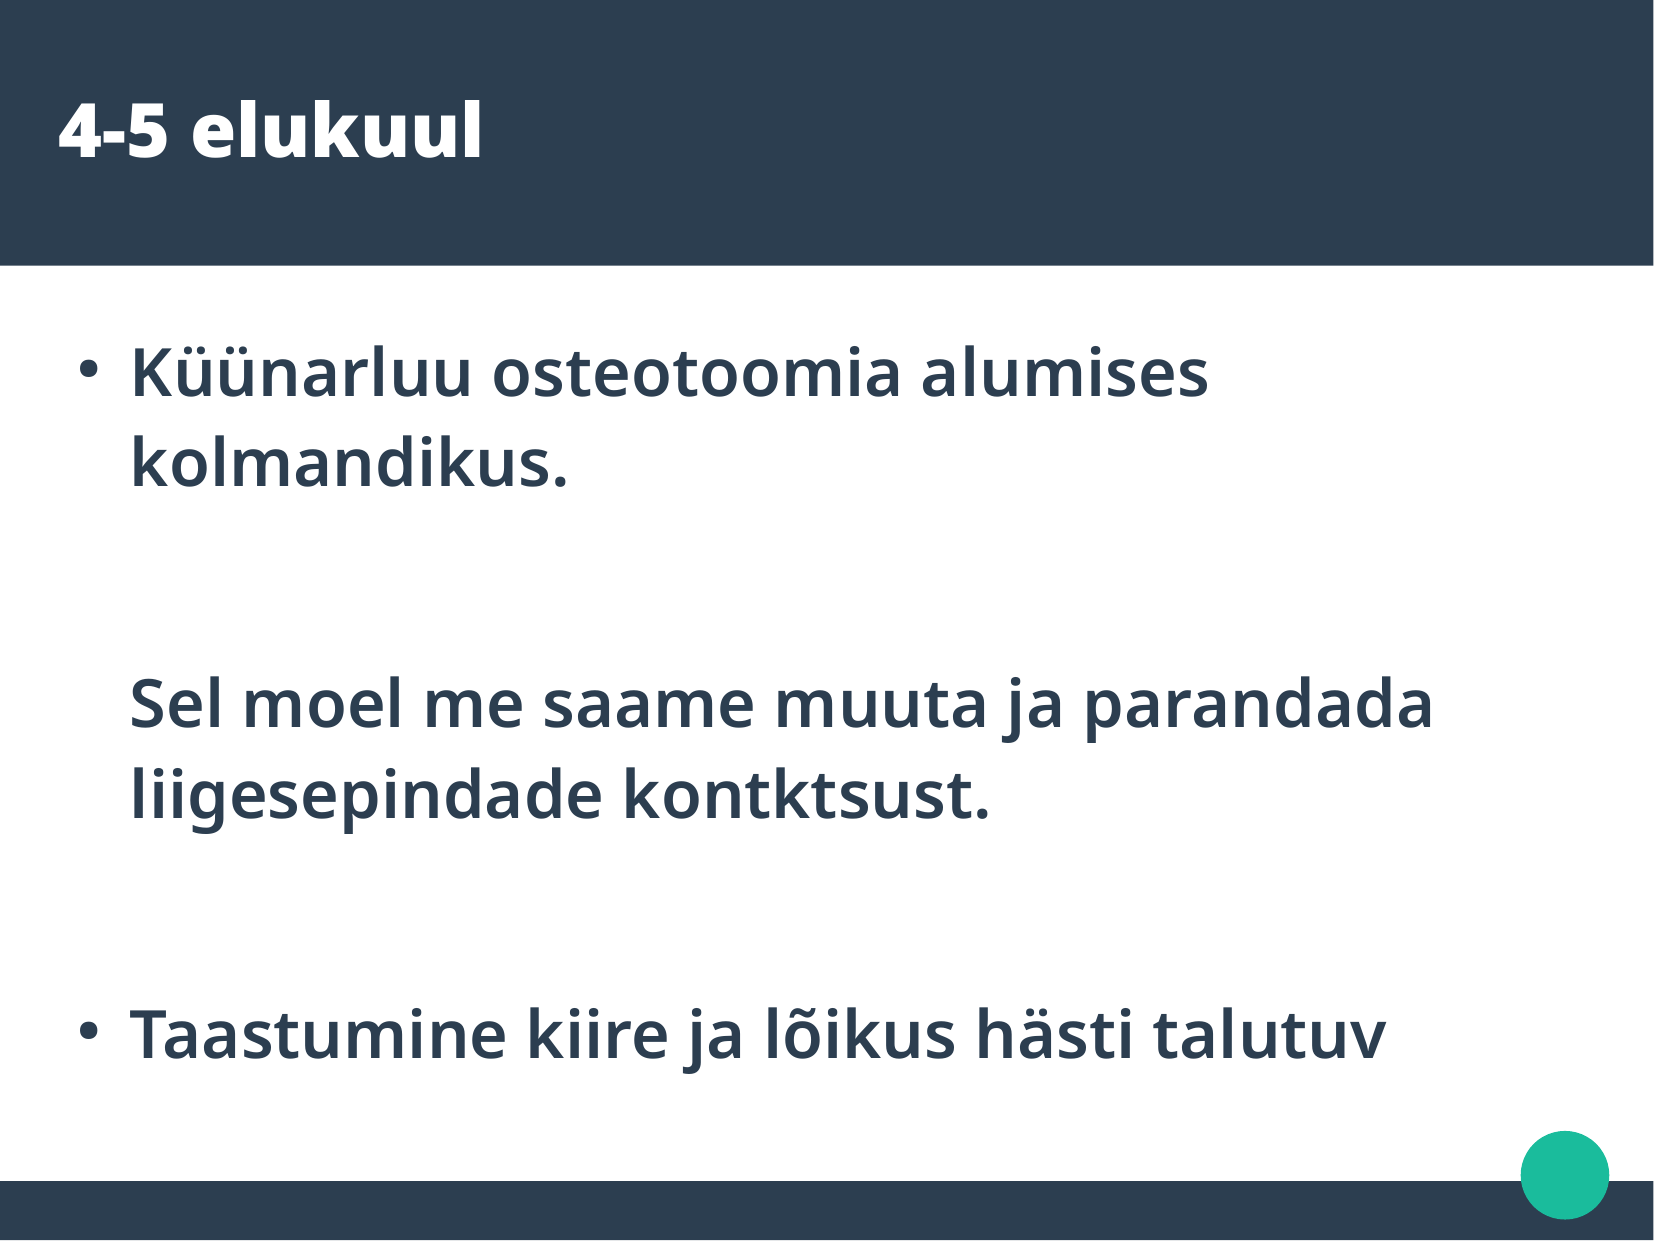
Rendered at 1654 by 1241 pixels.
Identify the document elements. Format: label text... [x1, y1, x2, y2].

title 4-5 elukuul [59, 49, 1595, 207]
list Küünarluu osteotoomia alumises kolmandikus. Sel moel me saame muuta ja parandada liigesepindade kontktsust. Taastumine kiire ja lõikus hästi talutuv [59, 324, 1595, 1152]
